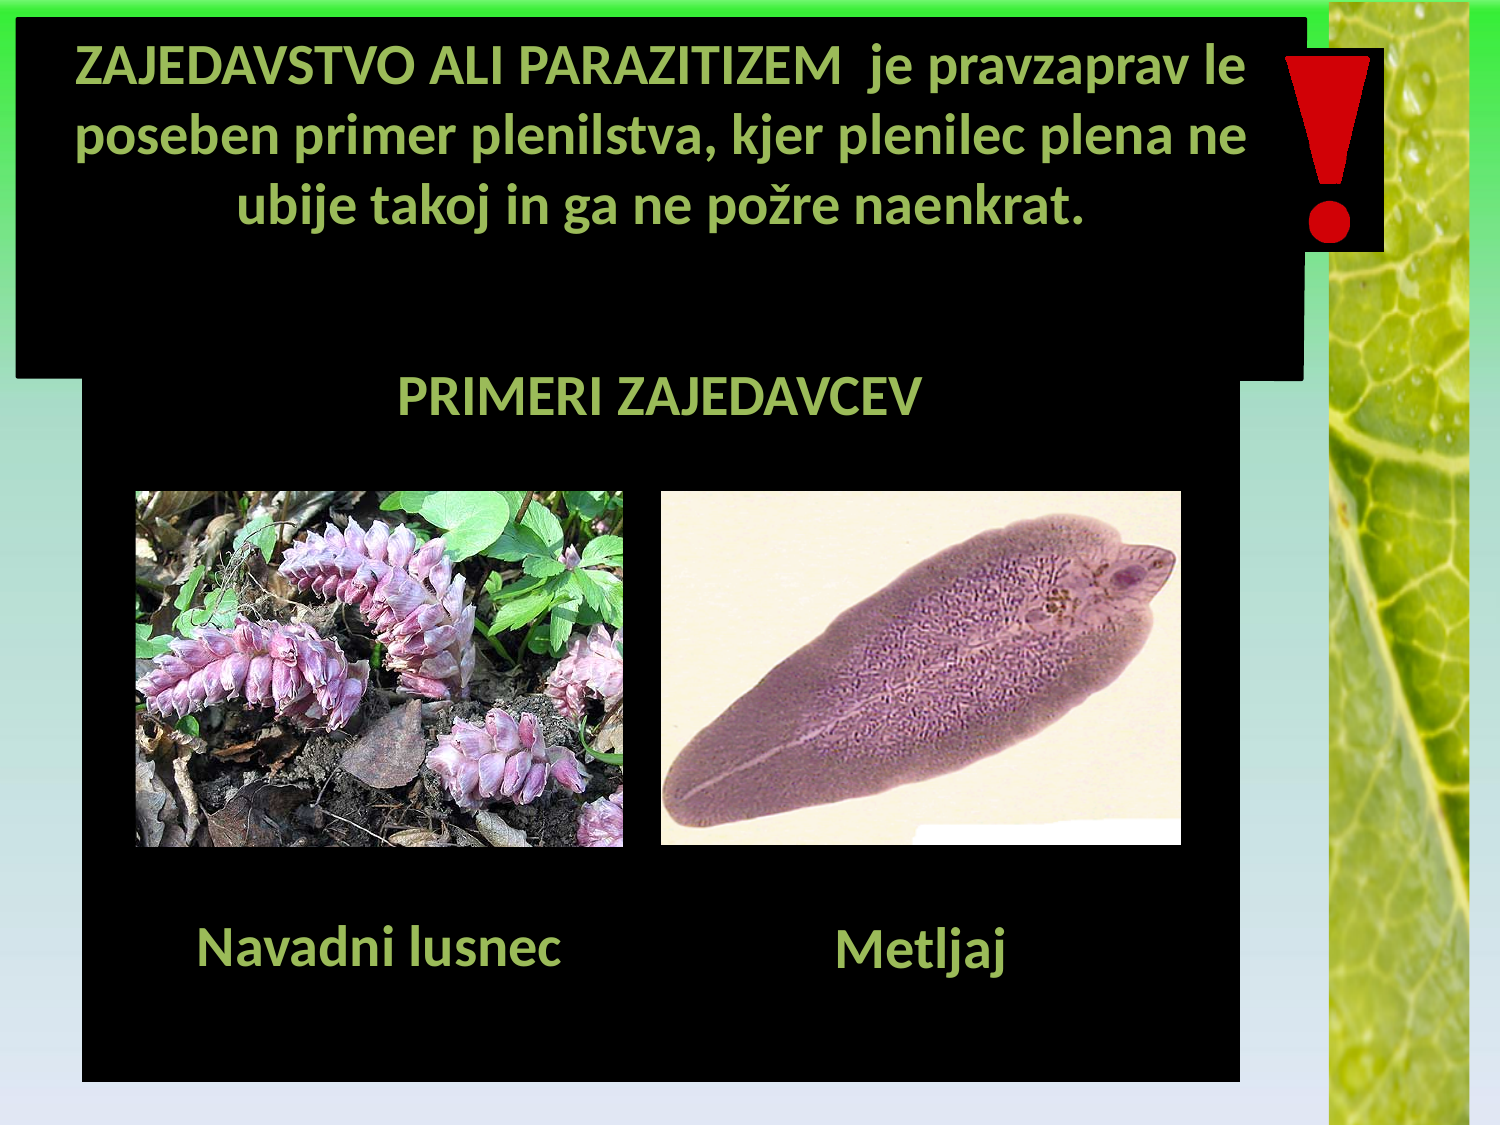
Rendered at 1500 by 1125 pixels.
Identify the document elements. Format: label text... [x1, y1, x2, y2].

text_box ZAJEDAVSTVO ALI PARAZITIZEM je pravzaprav le poseben primer plenilstva, kjer plenilec plena ne ubije takoj in ga ne požre naenkrat. [17, 19, 1306, 379]
text_box PRIMERI ZAJEDAVCEV [382, 349, 939, 435]
text_box Metljaj [819, 902, 1023, 988]
text_box Navadni lusnec [181, 900, 578, 986]
picture [0, 0, 1500, 1125]
